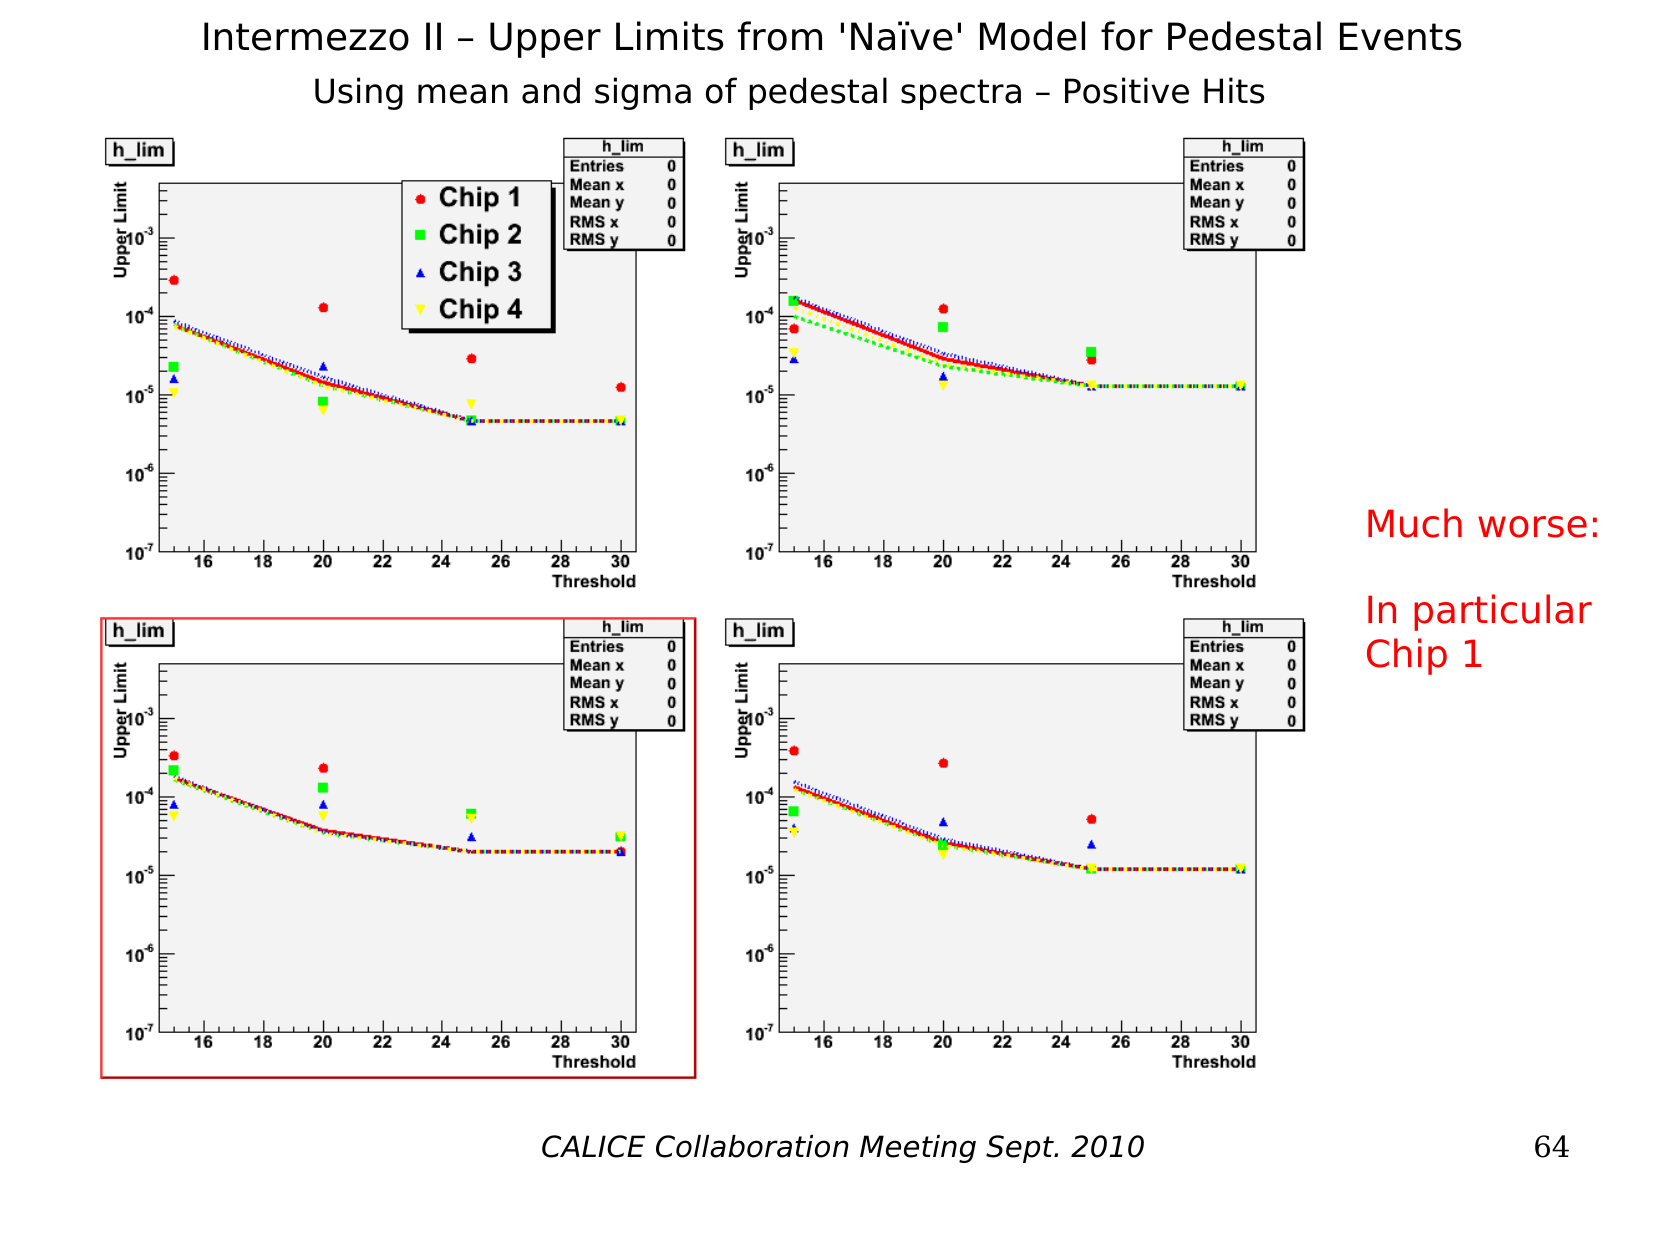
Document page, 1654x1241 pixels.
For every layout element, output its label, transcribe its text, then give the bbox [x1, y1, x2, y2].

text_box Much worse: In particular Chip 1 [1350, 494, 1617, 684]
text_box Intermezzo II – Upper Limits from 'Naïve' Model for Pedestal Events [186, 7, 1480, 67]
picture [89, 128, 1329, 1089]
text_box Using mean and sigma of pedestal spectra – Positive Hits [297, 65, 1283, 119]
